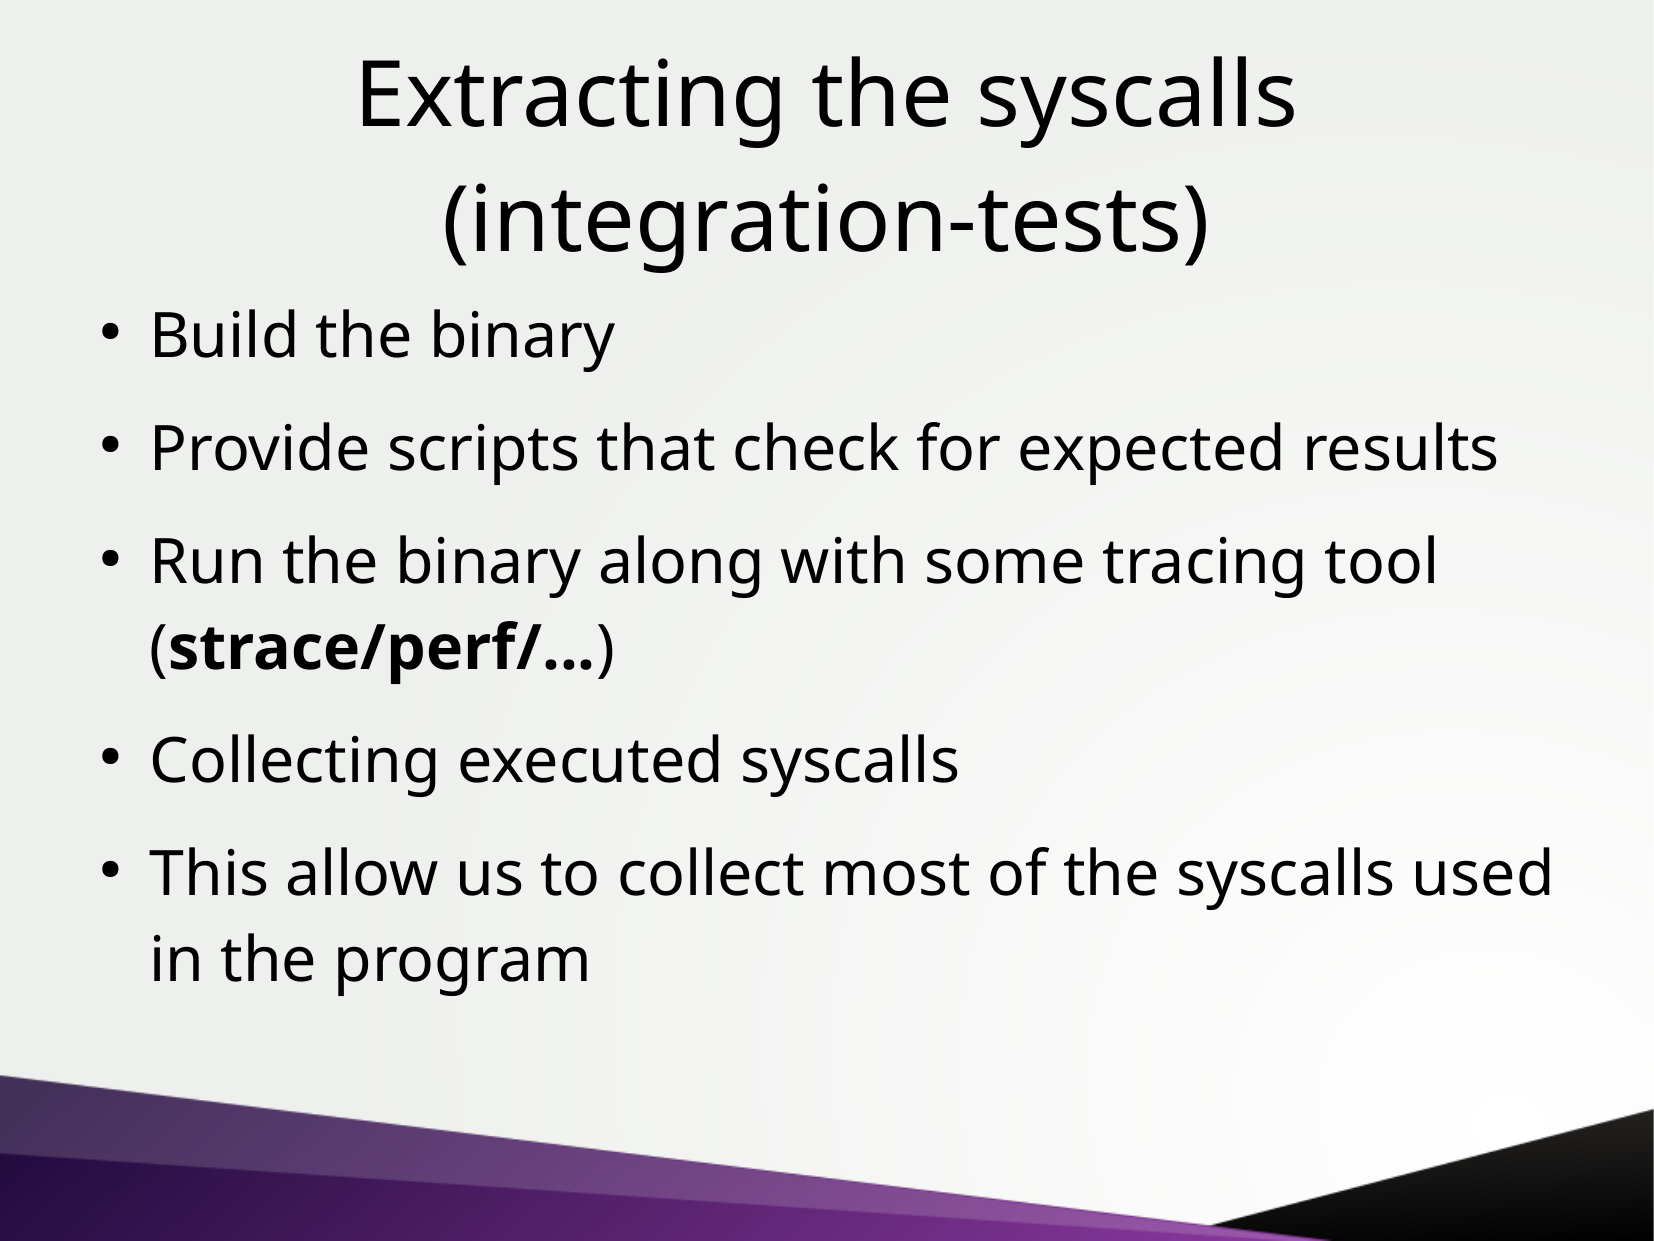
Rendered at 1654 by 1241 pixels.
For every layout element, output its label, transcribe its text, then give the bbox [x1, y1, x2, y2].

picture [0, 0, 1654, 1241]
list Build the binary Provide scripts that check for expected results Run the binary along with some tracing tool (strace/perf/...) Collecting executed syscalls This allow us to collect most of the syscalls used in the program [82, 290, 1571, 1010]
title Extracting the syscalls (integration-tests) [82, 42, 1571, 264]
